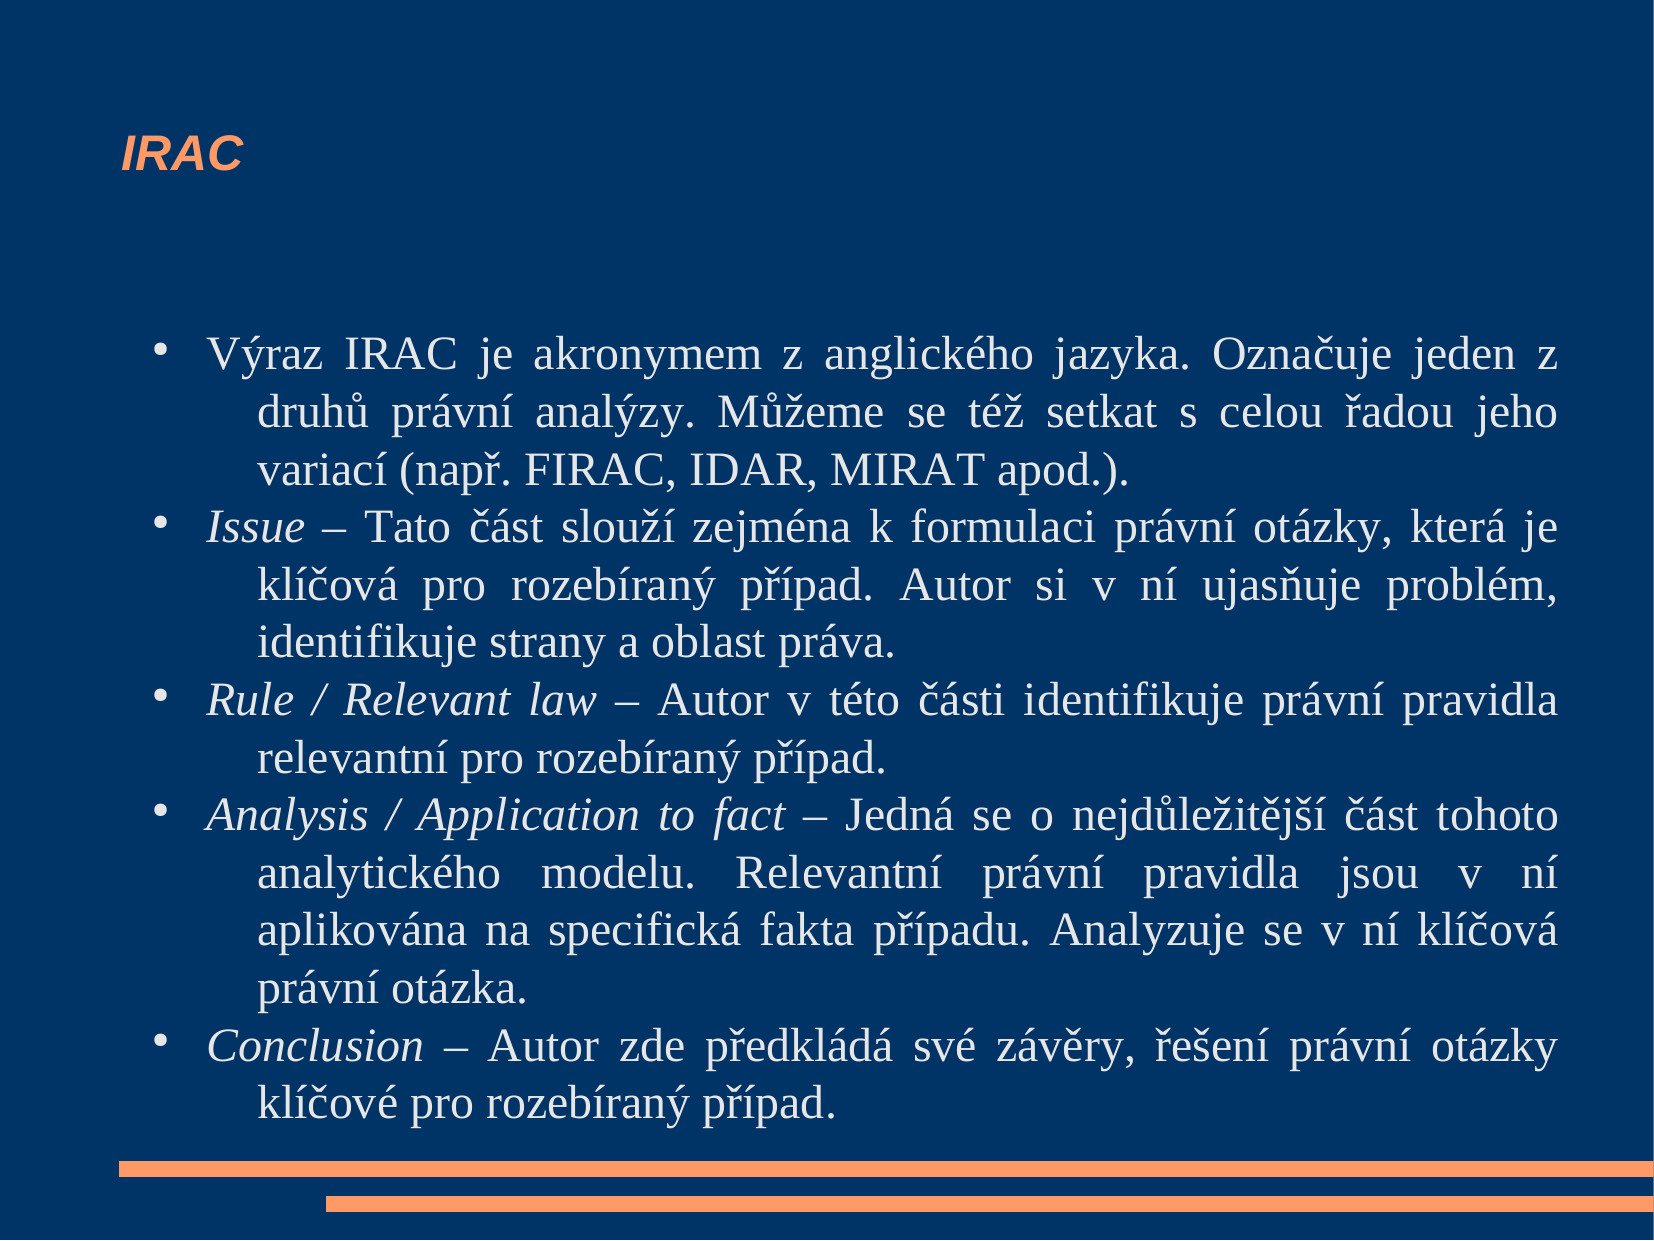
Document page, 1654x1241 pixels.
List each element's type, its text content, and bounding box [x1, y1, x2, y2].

list Výraz IRAC je akronymem z anglického jazyka. Označuje jeden z druhů právní analýzy. Můžeme se též setkat s celou řadou jeho variací (např. FIRAC, IDAR, MIRAT apod.). Issue – Tato část slouží zejména k formulaci právní otázky, která je klíčová pro rozebíraný případ. Autor si v ní ujasňuje problém, identifikuje strany a oblast práva. Rule / Relevant law – Autor v této části identifikuje právní pravidla relevantní pro rozebíraný případ. Analysis / Application to fact – Jedná se o nejdůležitější část tohoto analytického modelu. Relevantní právní pravidla jsou v ní aplikována na specifická fakta případu. Analyzuje se v ní klíčová právní otázka. Conclusion – Autor zde předkládá své závěry, řešení právní otázky klíčové pro rozebíraný případ. [121, 322, 1561, 1132]
title IRAC [121, 46, 1534, 254]
